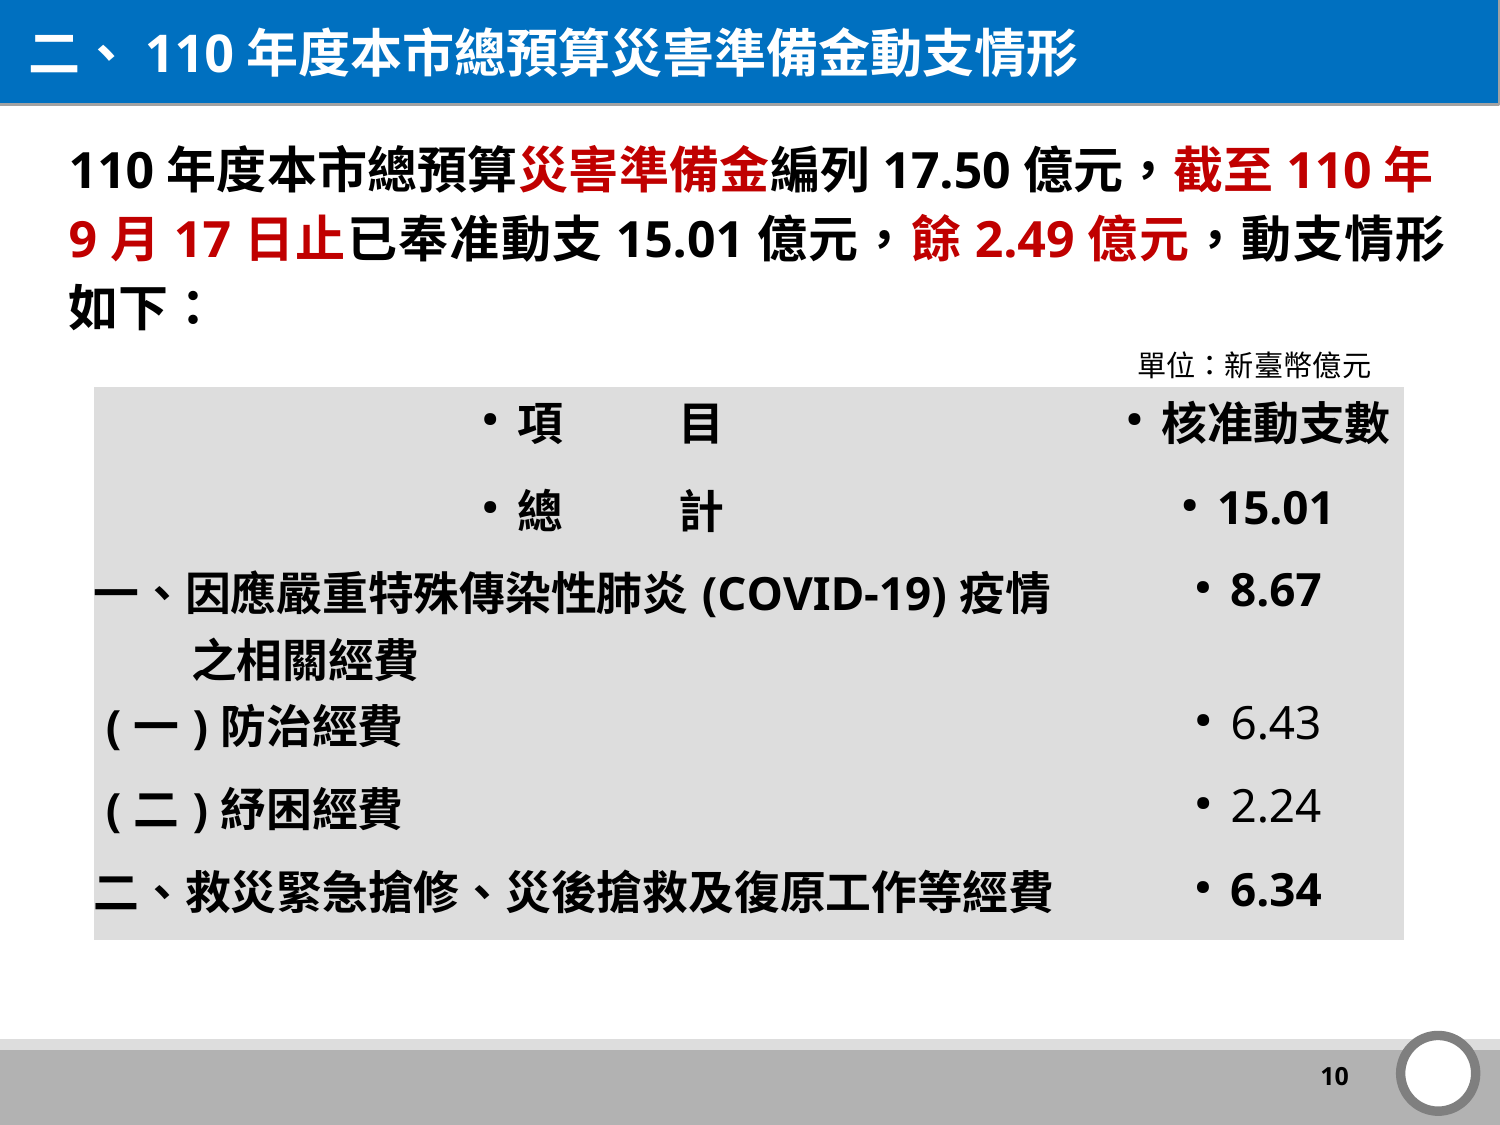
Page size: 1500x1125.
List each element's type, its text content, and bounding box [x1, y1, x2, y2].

table_cell 一、因應嚴重特殊傳染性肺炎(COVID-19)疫情 之相關經費 [94, 558, 1113, 690]
table_cell 6.34 [1113, 857, 1404, 940]
text_box 單位：新臺幣億元 [1137, 339, 1401, 387]
table_cell 二、救災緊急搶修、災後搶救及復原工作等經費 [94, 857, 1113, 940]
table_cell 2.24 [1113, 774, 1404, 857]
table_cell 6.43 [1113, 690, 1404, 774]
table_cell 15.01 [1113, 476, 1404, 558]
table_cell 總 計 [94, 476, 1113, 558]
text_box [1467, 1049, 1476, 1098]
text_box 二、110年度本市總預算災害準備金動支情形 [13, 12, 1476, 91]
text_box 110年度本市總預算災害準備金編列17.50億元，截至110年9月17日止已奉准動支15.01億元，餘2.49億元，動支情形如下： [54, 122, 1461, 298]
text_box [1413, 1035, 1464, 1045]
text_box [0, 0, 1499, 105]
table_cell 8.67 [1113, 558, 1404, 690]
table_header 項 目 [94, 387, 1113, 476]
table_cell (二)紓困經費 [94, 774, 1113, 857]
text_box [1417, 1105, 1459, 1112]
table_cell (一)防治經費 [94, 690, 1113, 774]
text_box 10 [1305, 1045, 1467, 1105]
table_header 核准動支數 [1113, 387, 1404, 476]
